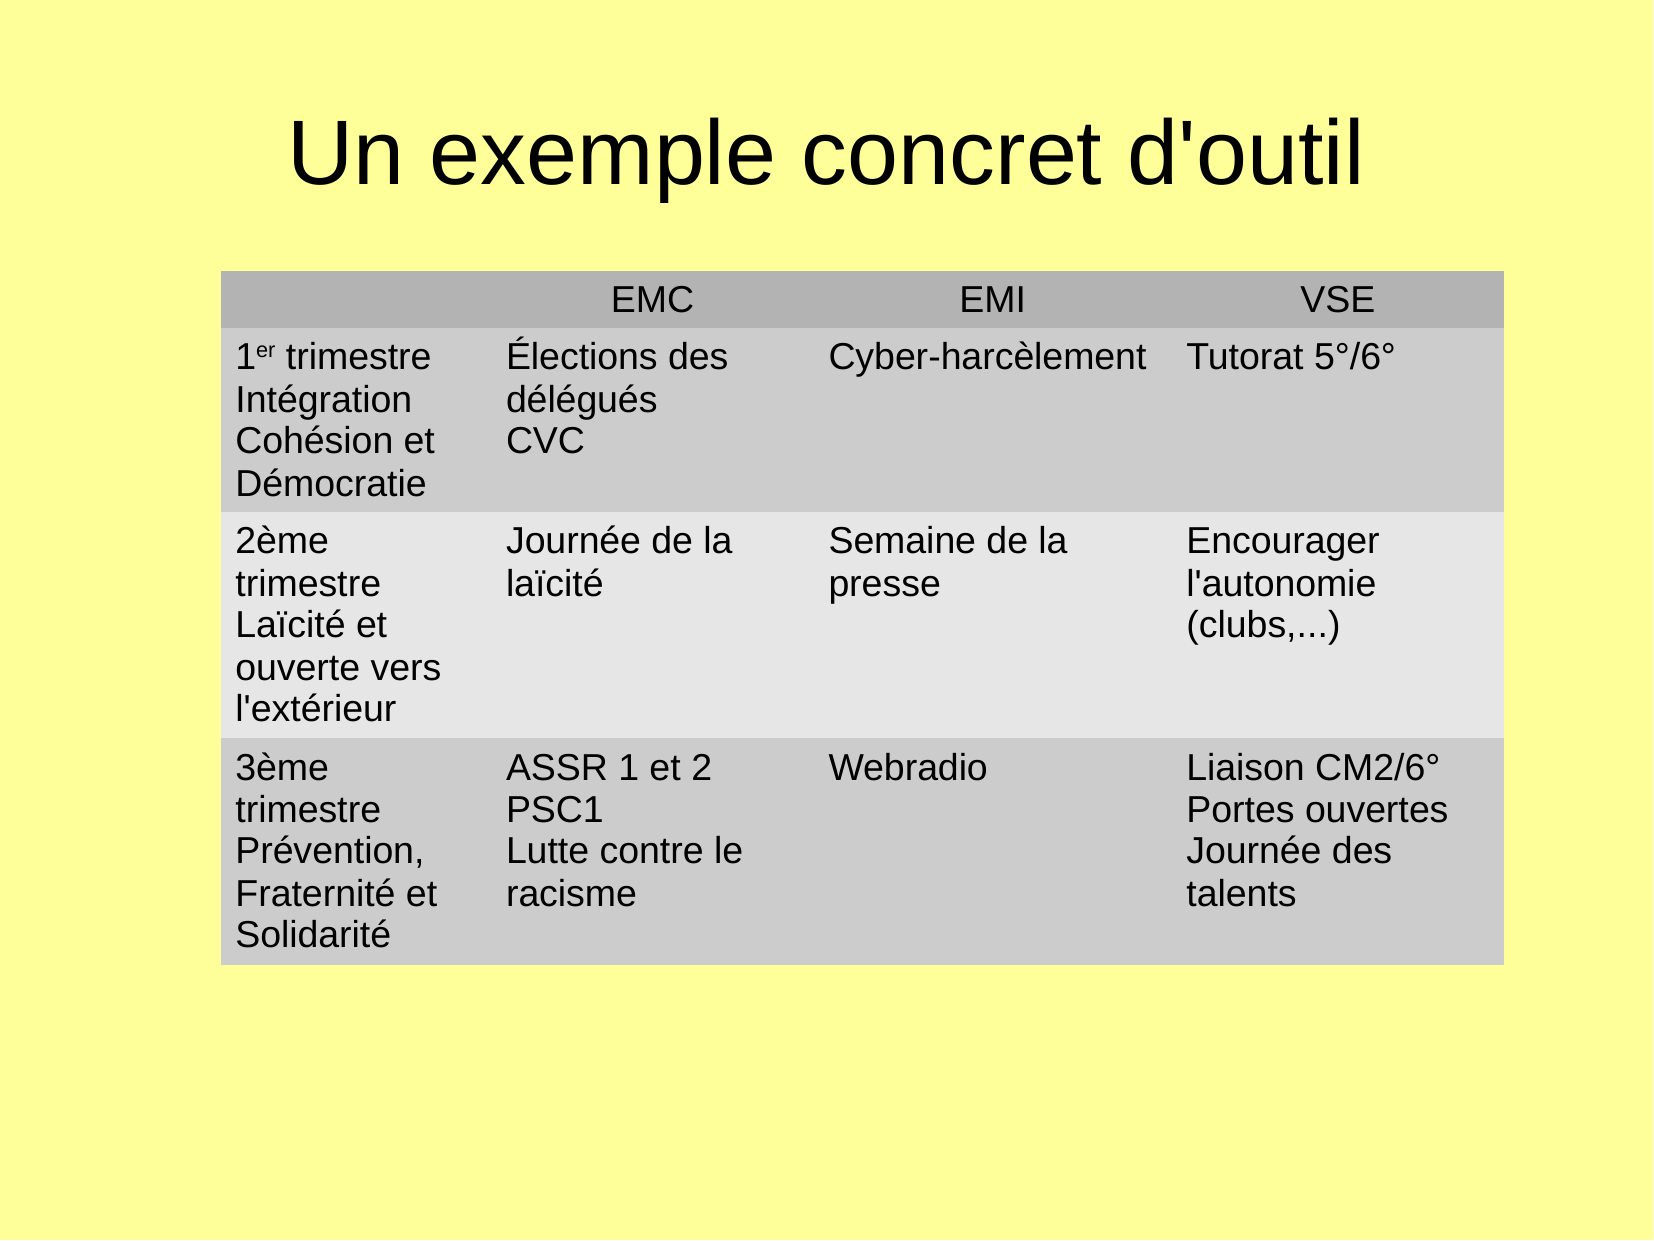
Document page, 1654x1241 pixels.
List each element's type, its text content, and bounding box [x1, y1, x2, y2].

table_cell 3ème trimestre Prévention, Fraternité et Solidarité [221, 738, 491, 965]
table_header VSE [1172, 271, 1504, 328]
table_cell Tutorat 5°/6° [1172, 328, 1504, 512]
list CPE EMI EMC - VSE Formation cyber-harcèlement. Formation des délégués Election de délégués : CA, FSE… Club journal. Conseil de vie collégienne Tutorat : intégration dans le collège : élève de 3° avec élève de 6°, ou élève de 5° avec élève de 6°. Aide scolaire : élève de 3° ou 4° avec élève de 6 ° Organisation de voyages d’intégration. Prévention et formation : Prévention harcèlement Formation ASSR1 etASSR 2. Encourager l’autonomie : clubs en autonomie animés par des élèves. Salles d’étude en autonomie. Organisations de différentes commissions : développement durable, repas…. Fédérer un établissement autour d’un projet : Semaine des talents Cross du collège Portes ouvertes Actions solidaires Remises de diplômes : DNB, BSR Professeurs Documentalistes EMI EMC Web radio. Activités à l’occasion de la semaine de la laïcité. Journal web du collège. Travail autour de différentes commémorations : guerres, centenaires… . Semaine de la presse. Activités sur les discriminations : Mur des préjugés. Réalisation d’un court métrage. Réalisation d’un clip vidéo. Séquences sur la recherche d’informations. Goûters philosophiques autour d’une notion. Activités autour de l’identité numérique : Avatars. Pseudonyme. Les traces qu’on laisse sur internet. droit à la vie privée . les informations sur internet : le vrai du faux, les sources…. Réalisation de bibliographies à partir d’activités menées par l’infirmière sur les problèmes d’addictions, d’adolescence, d’ordres familiaux. [82, 290, 1571, 1010]
table_cell 1er trimestre Intégration Cohésion et Démocratie [221, 328, 491, 512]
table_cell Cyber-harcèlement [814, 328, 1172, 512]
title Un exemple concret d'outil [82, 49, 1571, 257]
table_cell Webradio [814, 738, 1172, 965]
table_cell Liaison CM2/6° Portes ouvertes Journée des talents [1172, 738, 1504, 965]
table_cell Journée de la laïcité [491, 512, 814, 738]
table_cell ASSR 1 et 2 PSC1 Lutte contre le racisme [491, 738, 814, 965]
table_header [221, 271, 491, 328]
table_header EMC [491, 271, 814, 328]
table_header EMI [814, 271, 1172, 328]
table_cell 2ème trimestre Laïcité et ouverte vers l'extérieur [221, 512, 491, 738]
table_cell Encourager l'autonomie (clubs,...) [1172, 512, 1504, 738]
table_cell Élections des délégués CVC [491, 328, 814, 512]
table_cell Semaine de la presse [814, 512, 1172, 738]
